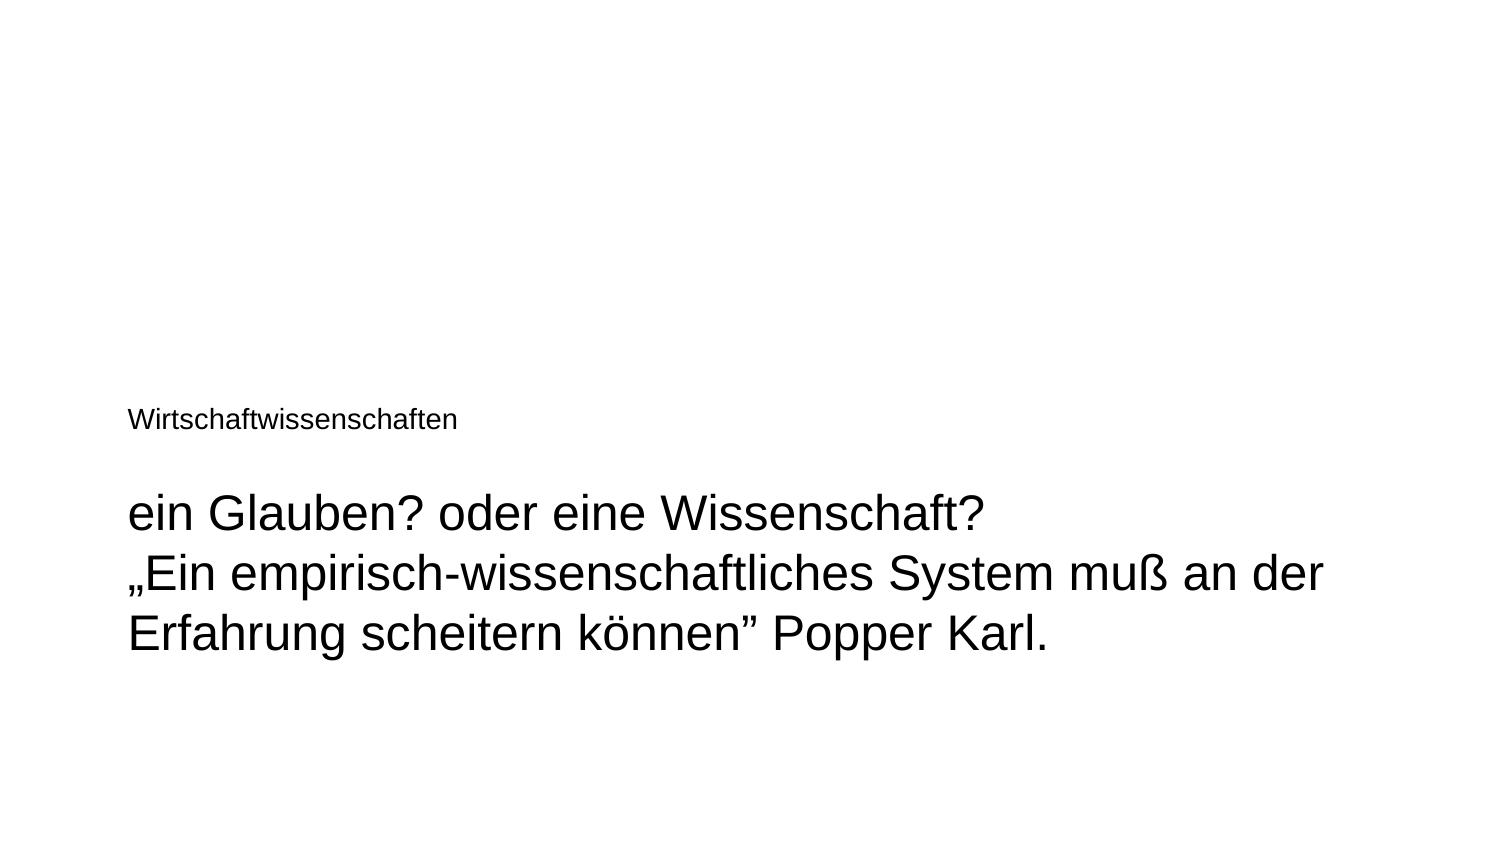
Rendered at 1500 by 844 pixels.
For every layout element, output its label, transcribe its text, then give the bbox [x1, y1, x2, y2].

title Wirtschaftwissenschaften [112, 259, 1388, 450]
subtitle ein Glauben? oder eine Wissenschaft? „Ein empirisch-wissenschaftliches System muß an der Erfahrung scheitern können” Popper Karl. [112, 465, 1388, 595]
